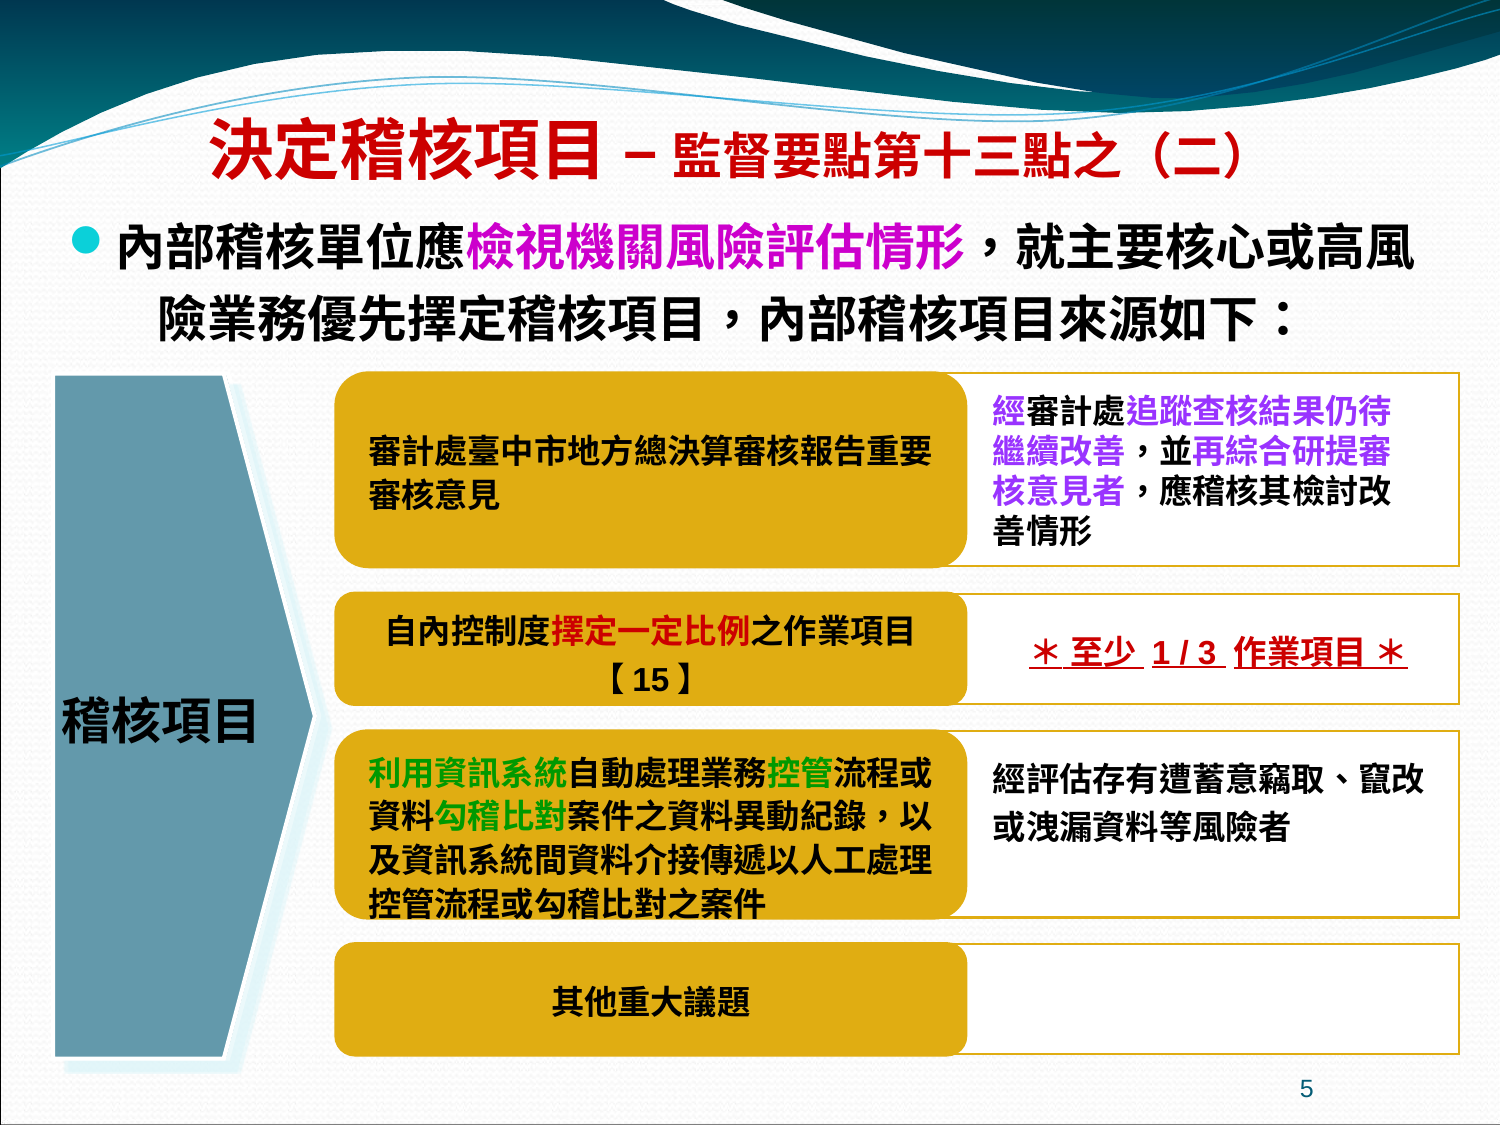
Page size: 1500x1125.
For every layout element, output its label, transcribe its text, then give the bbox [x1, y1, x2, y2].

text_box 經審計處追蹤查核結果仍待 繼續改善，並再綜合研提審 核意見者，應稽核其檢討改 善情形 [939, 373, 1459, 566]
text_box 其他重大議題 [336, 944, 966, 1055]
text_box 稽核項目 [53, 373, 315, 1059]
text_box 利用資訊系統自動處理業務控管流程或資料勾稽比對案件之資料異動紀錄，以及資訊系統間資料介接傳遞以人工處理控管流程或勾稽比對之案件 [336, 731, 966, 918]
title 決定稽核項目 – 監督要點第十三點之（二） [64, 0, 1415, 188]
text_box 審計處臺中市地方總決算審核報告重要審核意見 [336, 373, 966, 567]
text_box ＊ 至少 1 / 3 作業項目 ＊ [953, 594, 1459, 704]
text_box 自內控制度擇定一定比例之作業項目 【15】 [336, 593, 966, 704]
list 內部稽核單位應檢視機關風險評估情形，就主要核心或高風險業務優先擇定稽核項目，內部稽核項目來源如下： [53, 196, 1447, 362]
text_box [224, 373, 320, 1059]
text_box 經評估存有遭蓄意竊取、竄改 或洩漏資料等風險者 [940, 731, 1459, 917]
text_box [952, 944, 1459, 1103]
